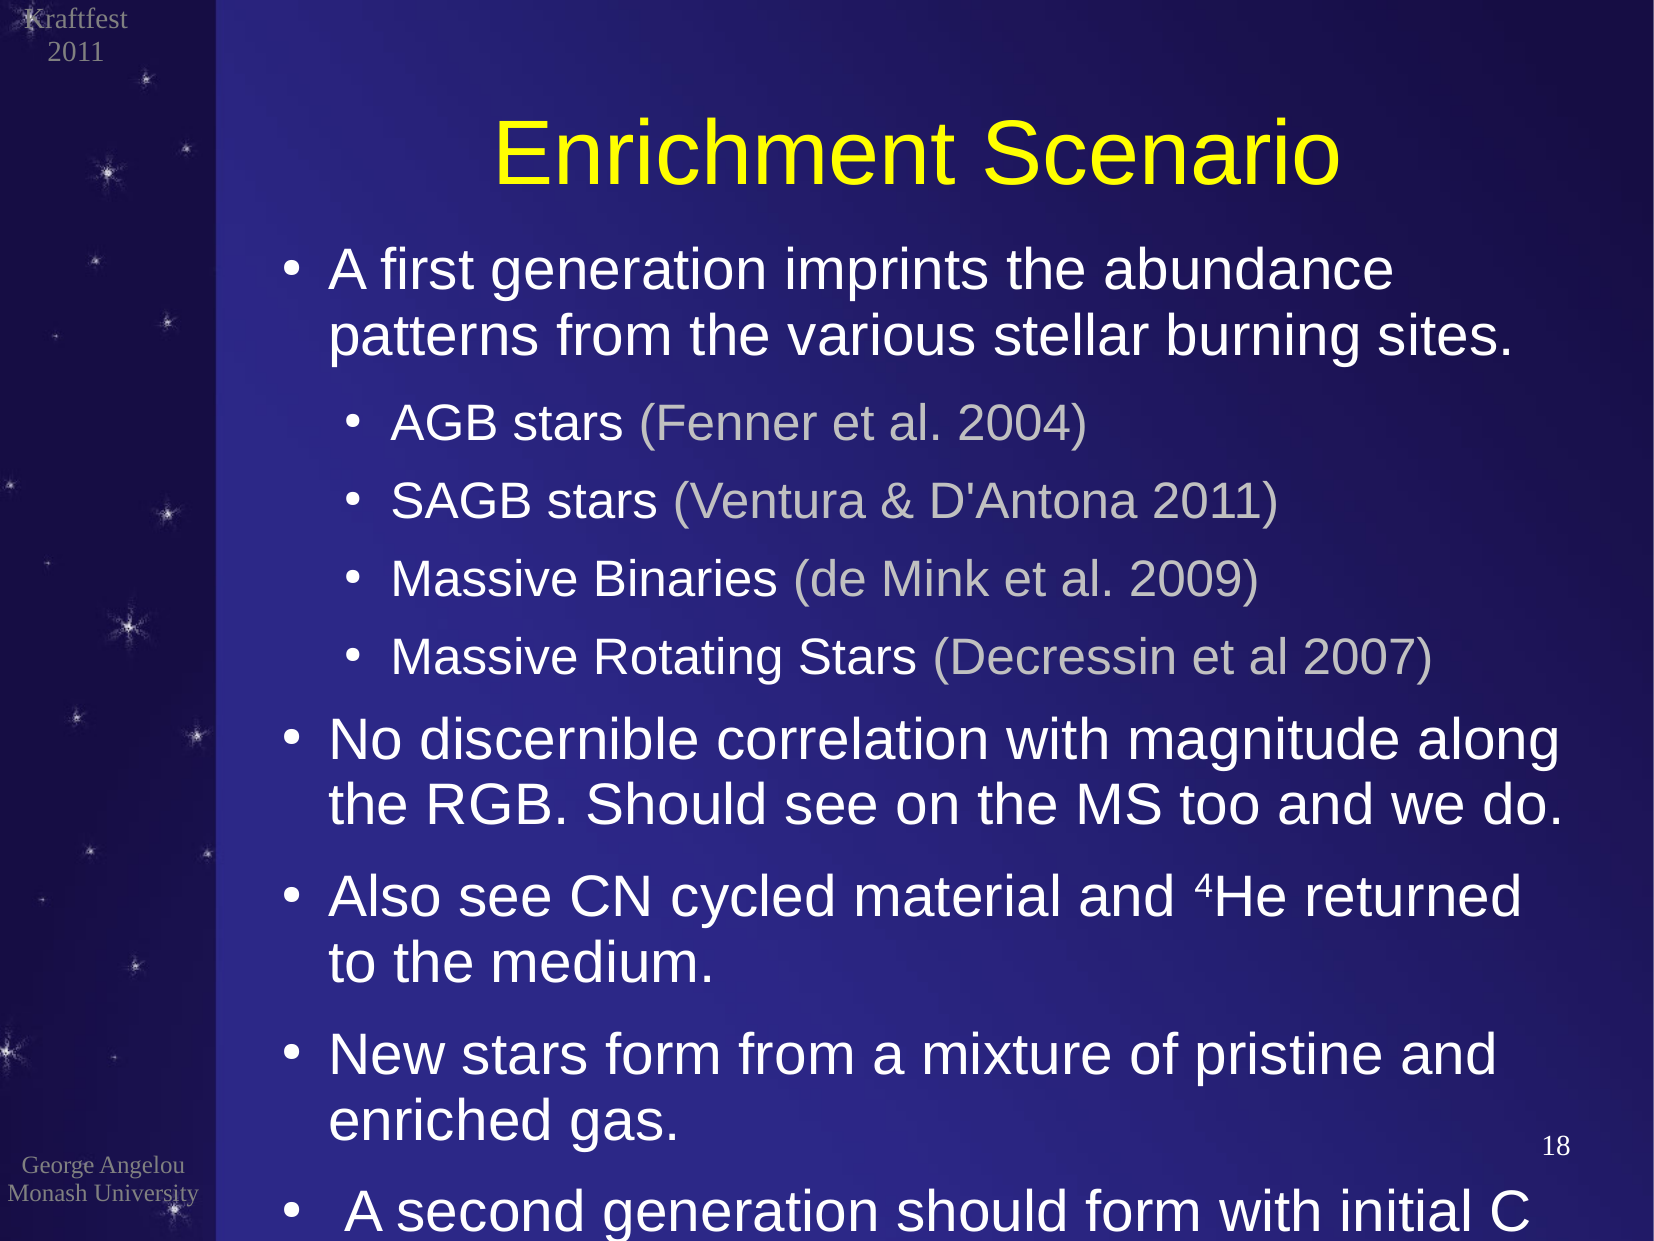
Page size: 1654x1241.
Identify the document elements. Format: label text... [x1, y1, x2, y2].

list A first generation imprints the abundance patterns from the various stellar burning sites. AGB stars (Fenner et al. 2004) SAGB stars (Ventura & D'Antona 2011) Massive Binaries (de Mink et al. 2009) Massive Rotating Stars (Decressin et al 2007) No discernible correlation with magnitude along the RGB. Should see on the MS too and we do. Also see CN cycled material and 4He returned to the medium. New stars form from a mixture of pristine and enriched gas. A second generation should form with initial C down and N and 4He up [265, 236, 1571, 1241]
picture [0, 0, 1654, 1241]
title Enrichment Scenario [265, 49, 1571, 236]
